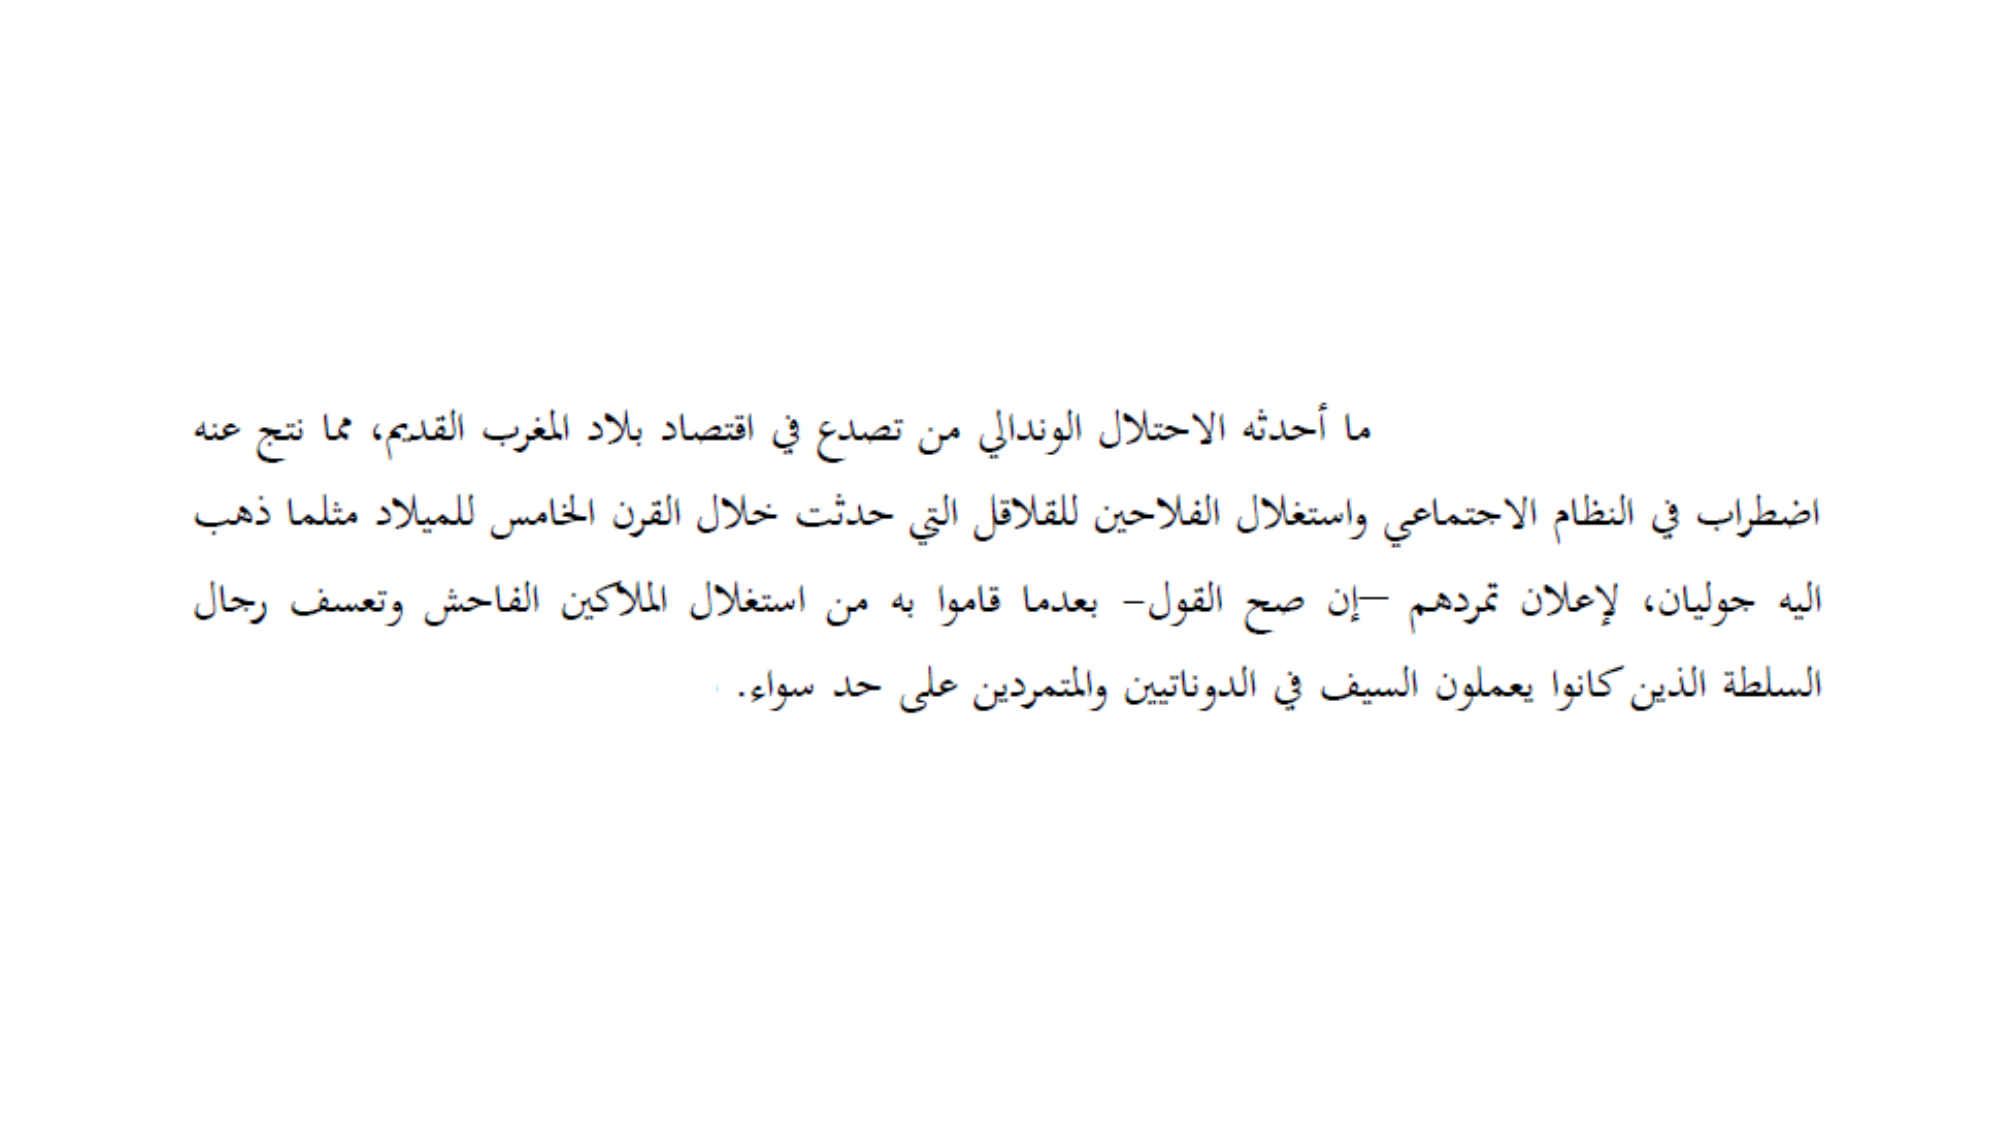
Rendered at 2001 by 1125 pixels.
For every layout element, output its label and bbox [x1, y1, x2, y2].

picture [168, 391, 1878, 734]
